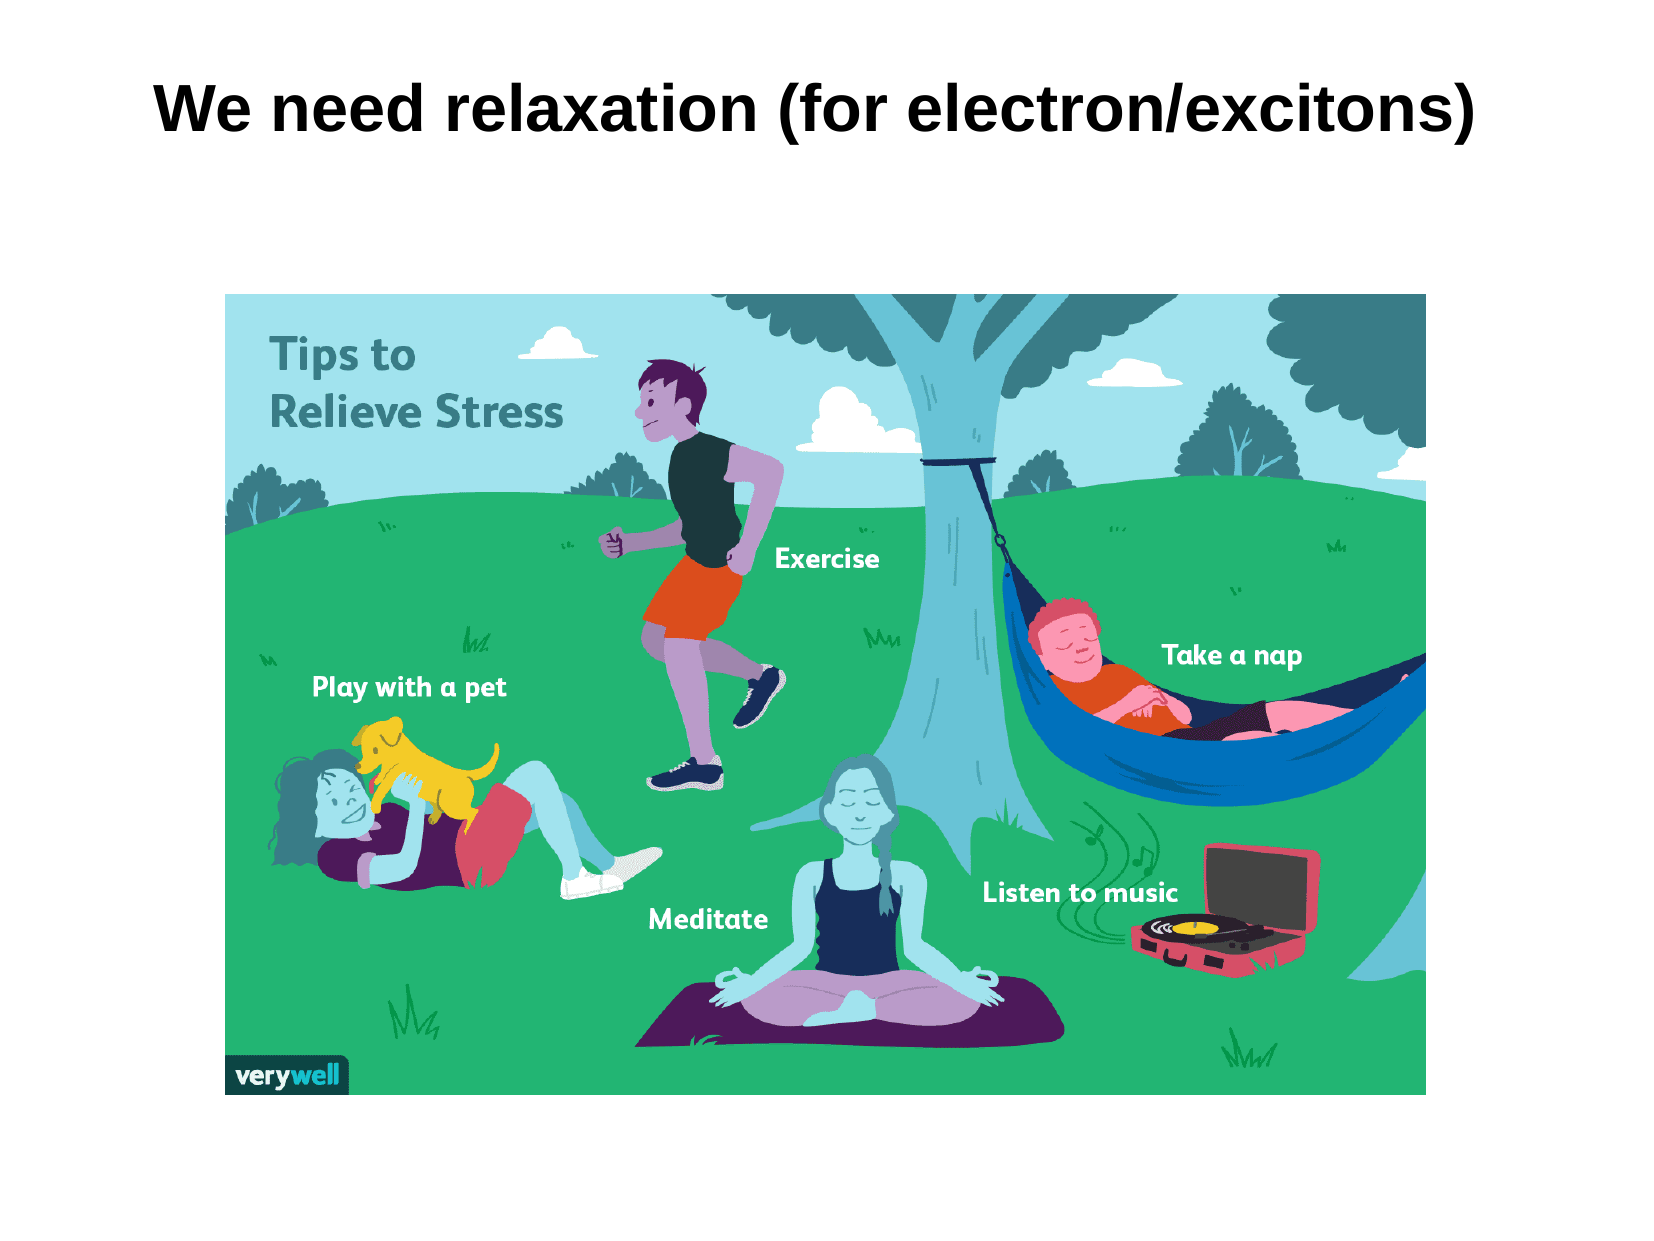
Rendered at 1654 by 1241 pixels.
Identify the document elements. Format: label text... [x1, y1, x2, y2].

title We need relaxation (for electron/excitons) [0, 15, 1636, 202]
picture [225, 294, 1426, 1096]
